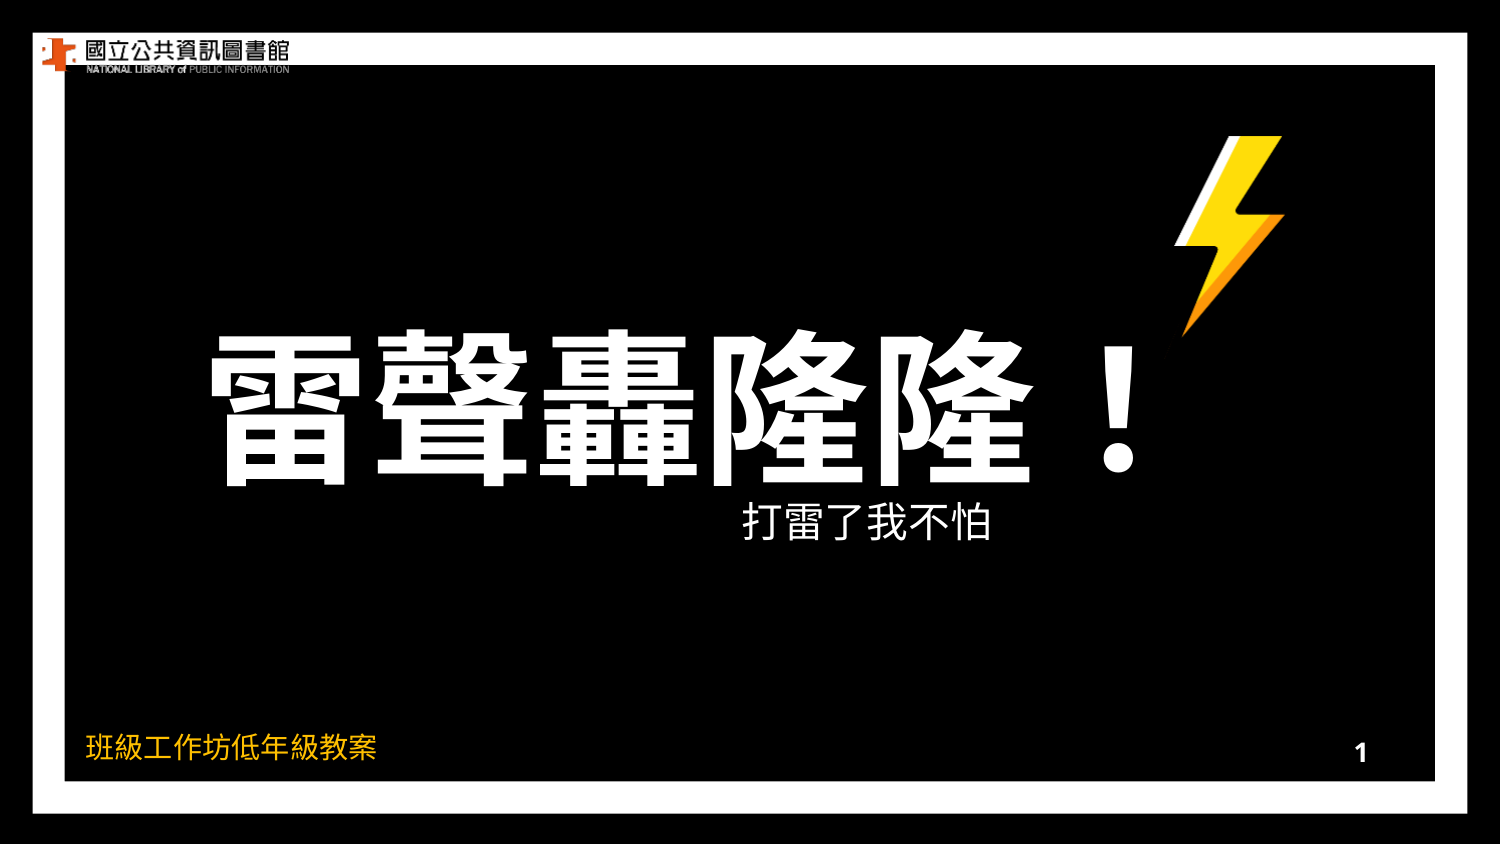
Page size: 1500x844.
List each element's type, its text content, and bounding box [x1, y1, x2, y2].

text_box 1 [1338, 720, 1429, 786]
picture [41, 37, 290, 75]
picture [1113, 128, 1348, 364]
subtitle 打雷了我不怕 [726, 480, 1386, 610]
title 雷聲轟隆隆！ [187, 290, 1149, 481]
text_box 班級工作坊低年級教案 [70, 714, 730, 797]
